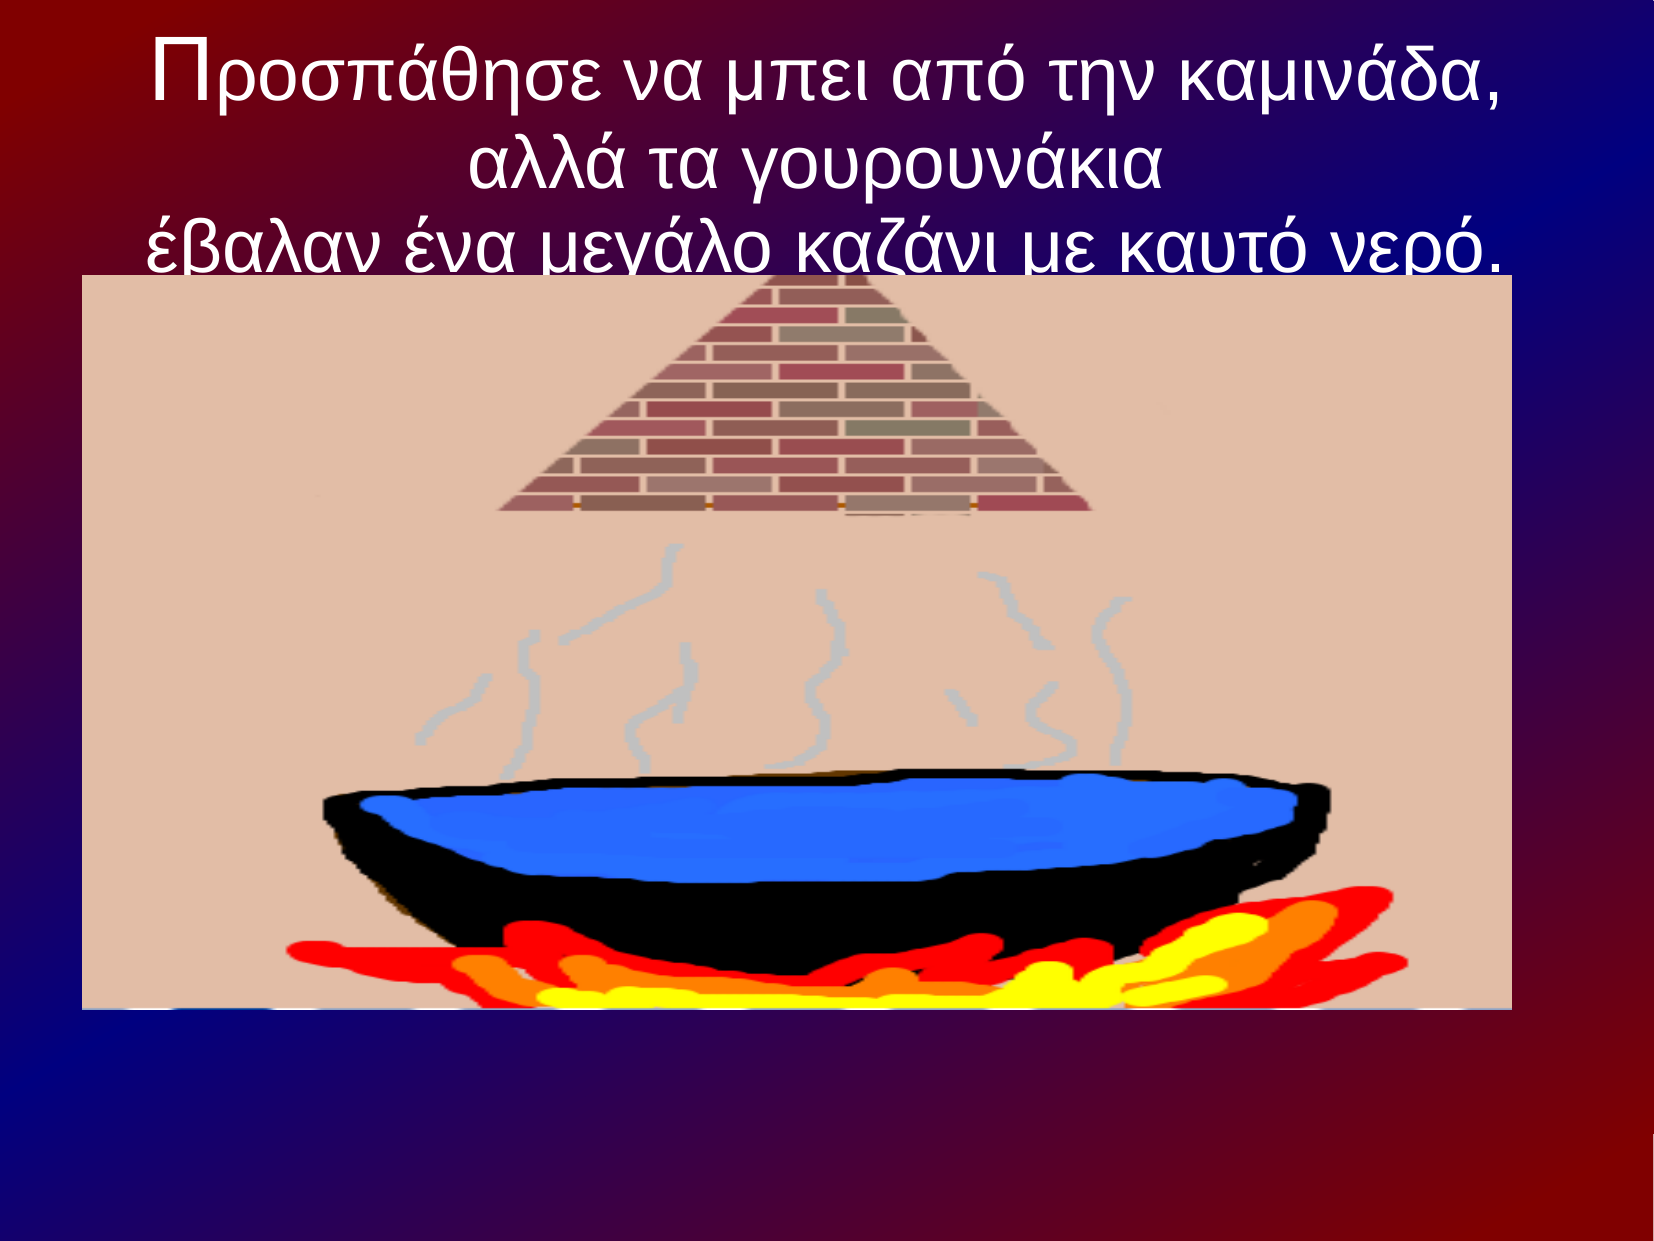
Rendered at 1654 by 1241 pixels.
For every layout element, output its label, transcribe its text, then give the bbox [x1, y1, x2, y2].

picture [82, 275, 1512, 1010]
title Προσπάθησε να μπει από την καμινάδα, αλλά τα γουρουνάκια έβαλαν ένα μεγάλο καζάνι με καυτό νερό. [82, 17, 1571, 289]
